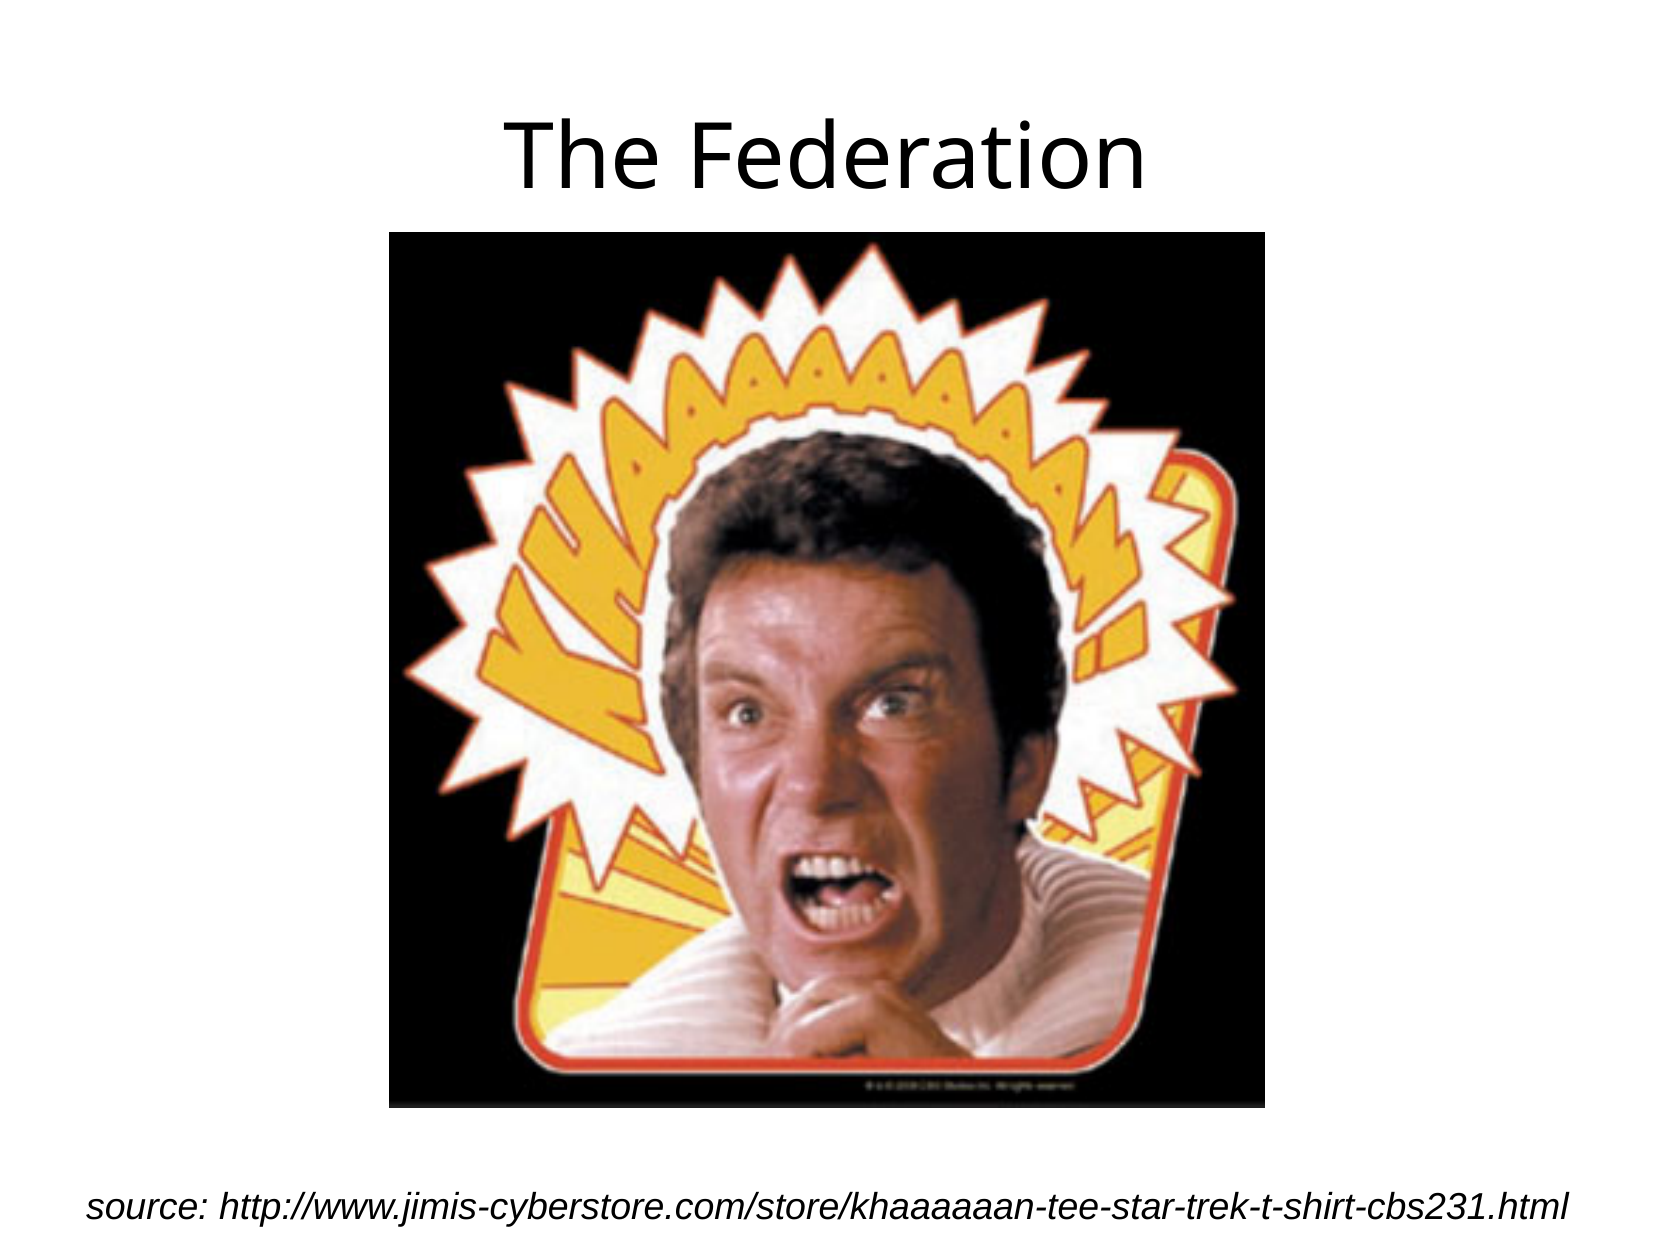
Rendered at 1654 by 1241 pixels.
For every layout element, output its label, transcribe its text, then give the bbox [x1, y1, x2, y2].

title The Federation [82, 49, 1571, 257]
text_box source: http://www.jimis-cyberstore.com/store/khaaaaaan-tee-star-trek-t-shirt-cbs231.html [71, 1178, 1584, 1235]
picture [389, 232, 1265, 1108]
